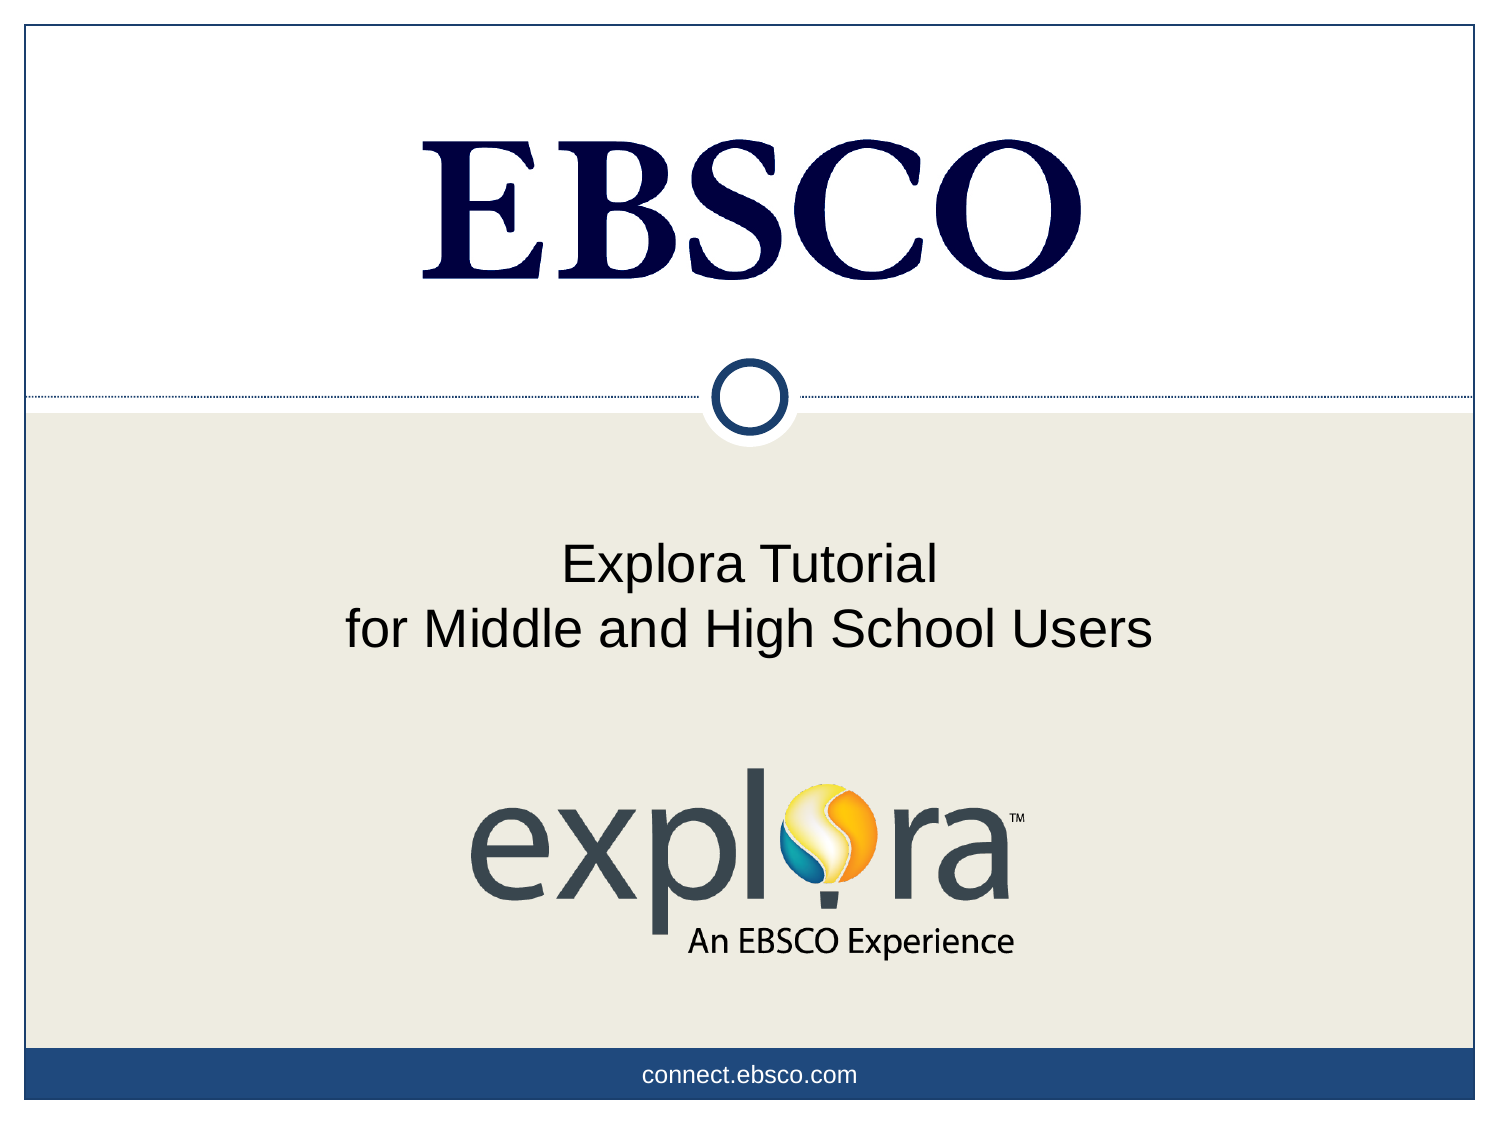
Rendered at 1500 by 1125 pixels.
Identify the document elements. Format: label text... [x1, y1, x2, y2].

text_box connect.ebsco.com [26, 1051, 1474, 1099]
text_box Explora Tutorial for Middle and High School Users [84, 521, 1416, 668]
picture [422, 139, 1081, 280]
picture [462, 751, 1034, 968]
